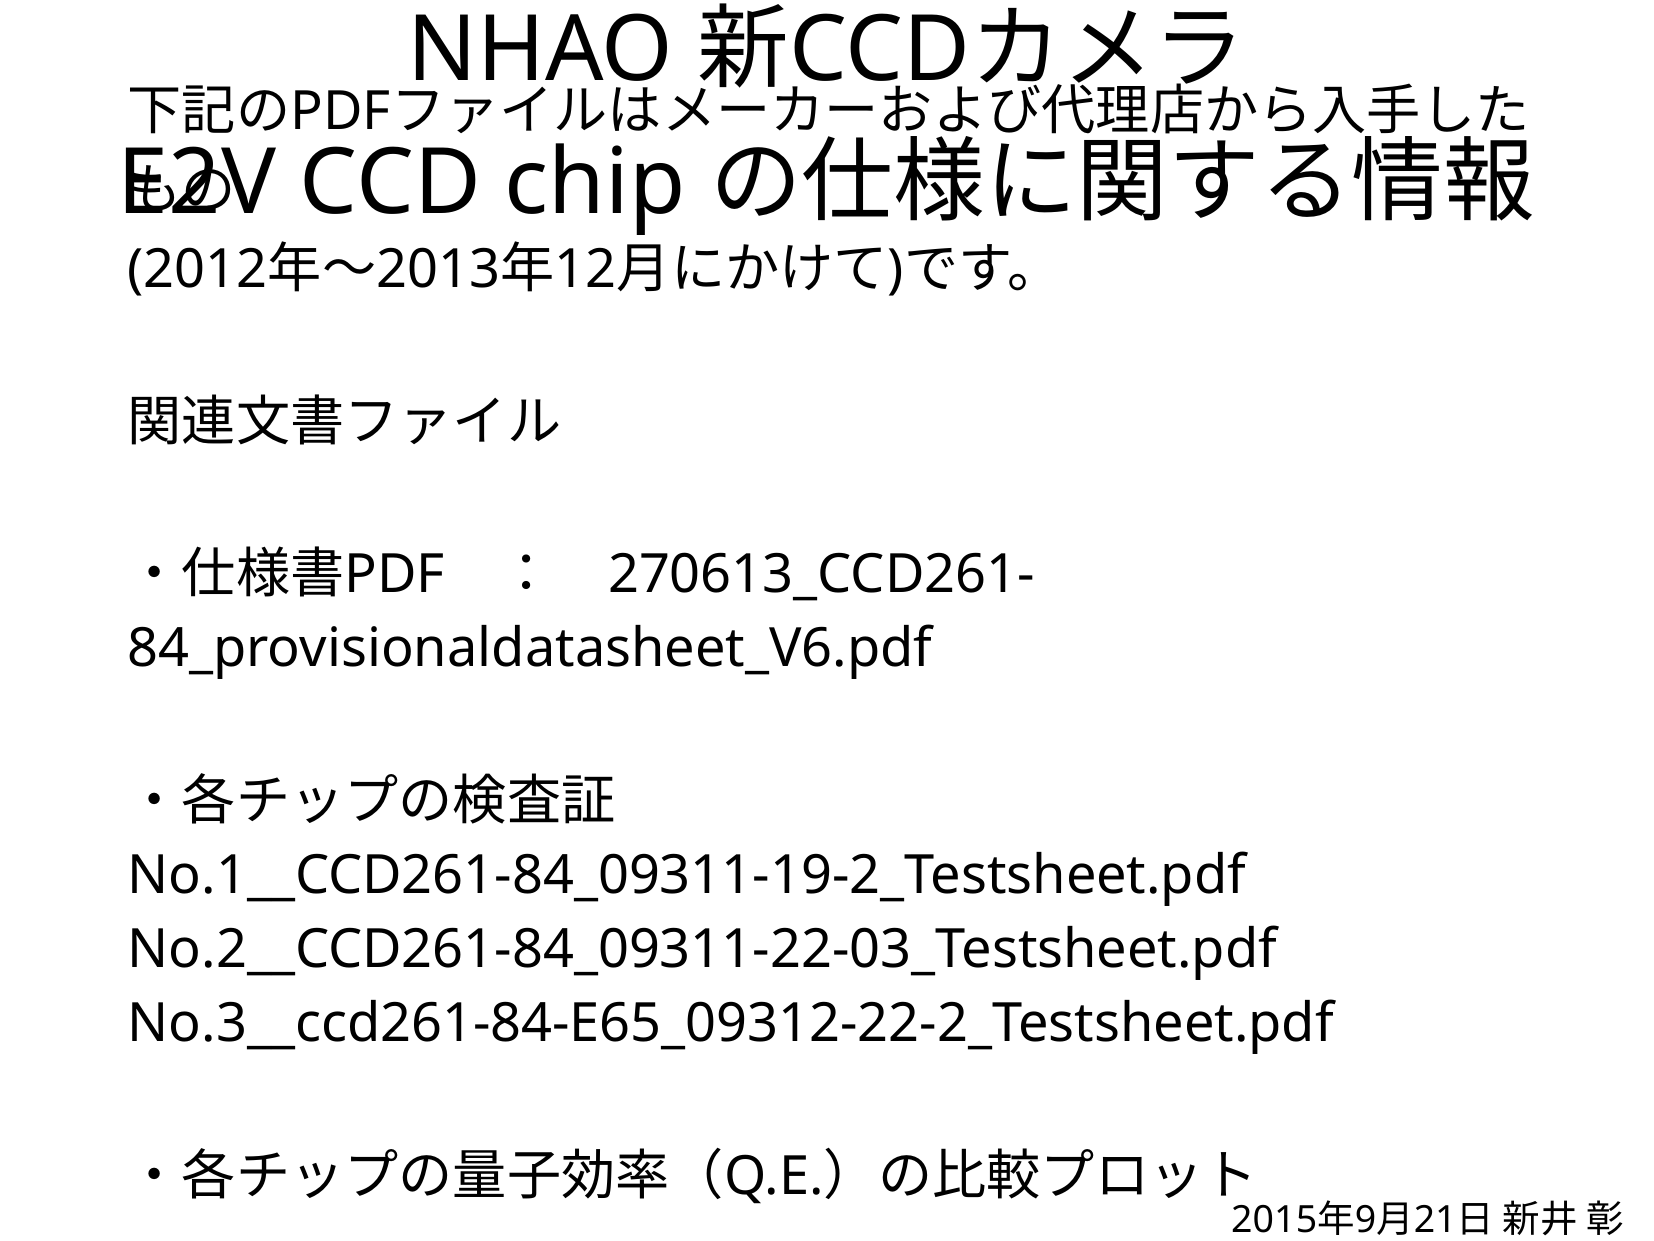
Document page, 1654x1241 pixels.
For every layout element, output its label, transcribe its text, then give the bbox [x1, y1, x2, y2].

subtitle 下記のPDFファイルはメーカーおよび代理店から入手したもの (2012年〜2013年12月にかけて)です。 関連文書ファイル ・仕様書PDF ： 270613_CCD261-84_provisionaldatasheet_V6.pdf ・各チップの検査証 No.1__CCD261-84_09311-19-2_Testsheet.pdf No.2__CCD261-84_09311-22-03_Testsheet.pdf No.3__ccd261-84-E65_09312-22-2_Testsheet.pdf ・各チップの量子効率（Q.E.）の比較プロット [127, 238, 1546, 1113]
title NHAO 新CCDカメラ E2V CCD chip の仕様に関する情報 [82, 8, 1571, 207]
text_box 2015年9月21日 新井 彰 [1216, 1181, 1654, 1237]
